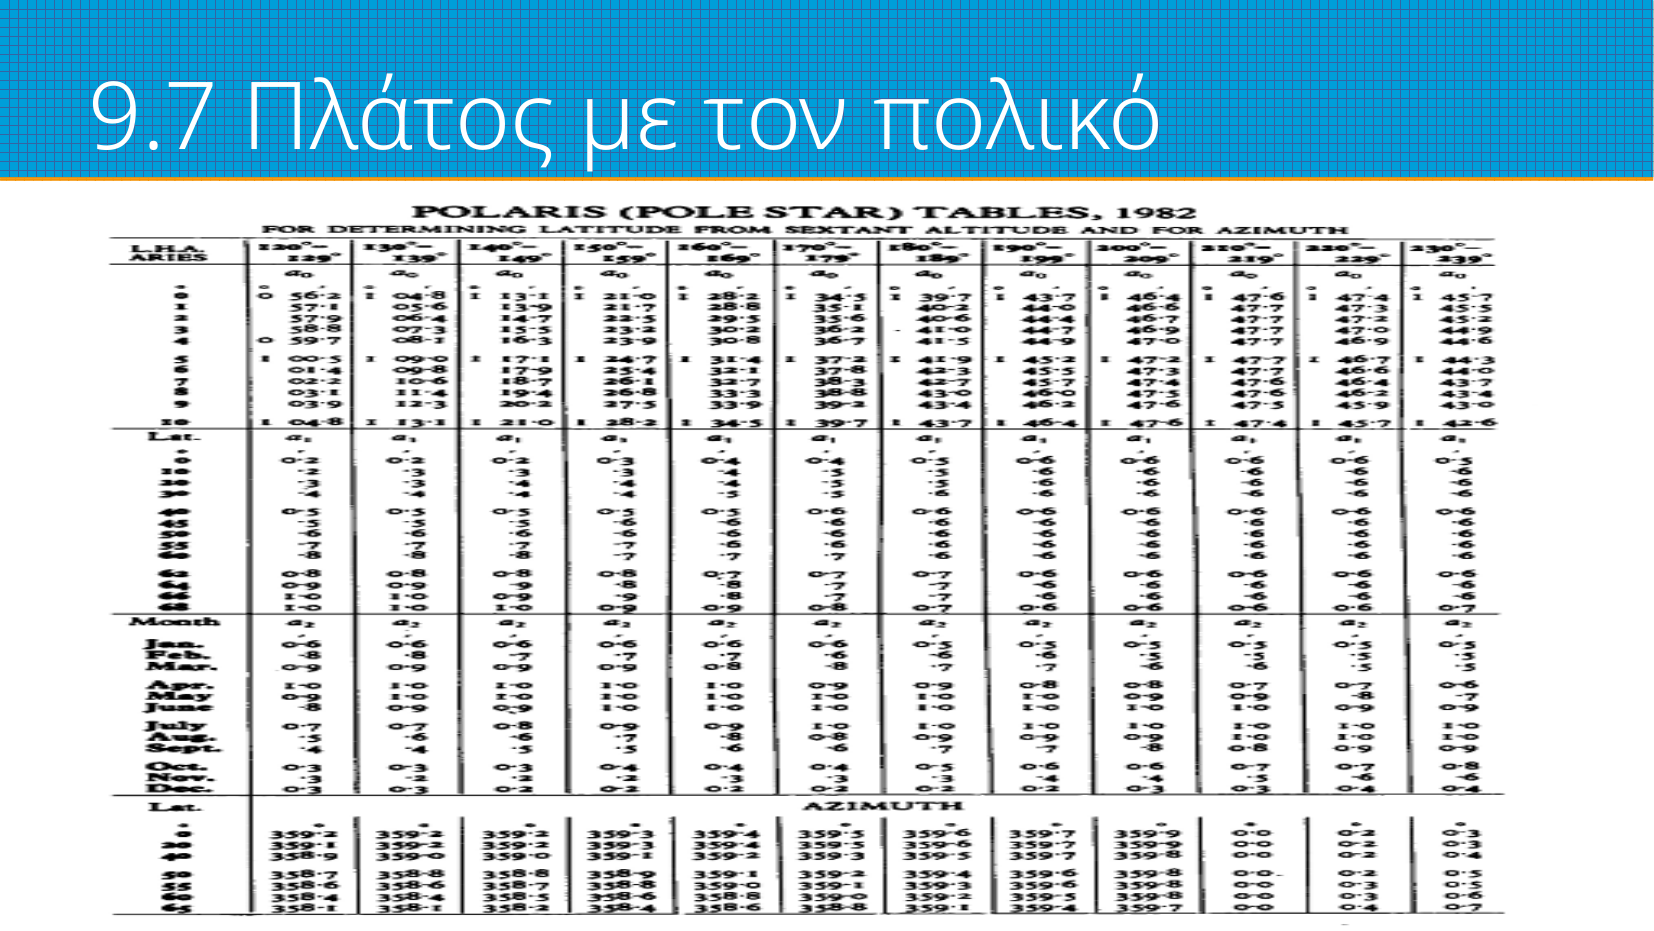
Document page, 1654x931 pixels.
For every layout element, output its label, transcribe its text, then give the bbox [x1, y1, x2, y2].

picture [75, 187, 1538, 931]
title 9.7 Πλάτος με τον πολικό [88, 14, 1565, 178]
